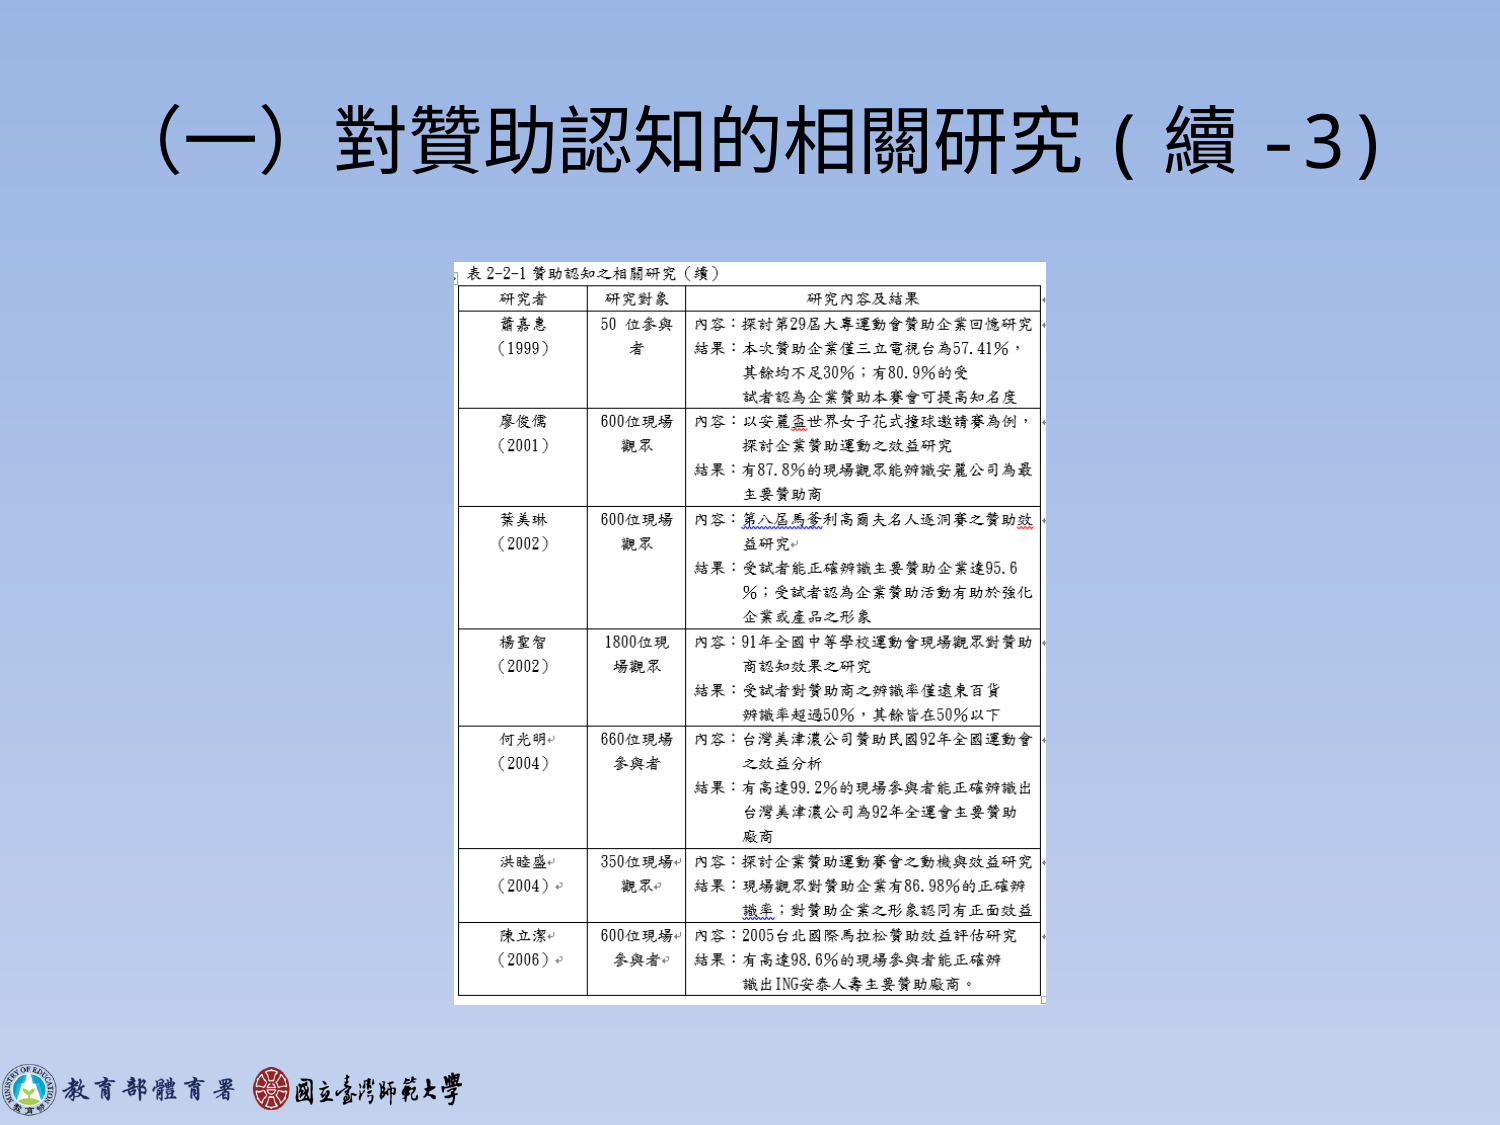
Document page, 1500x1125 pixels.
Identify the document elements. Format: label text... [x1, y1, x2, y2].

title （一）對贊助認知的相關研究(續-3) [75, 45, 1426, 233]
picture [454, 262, 1046, 1005]
